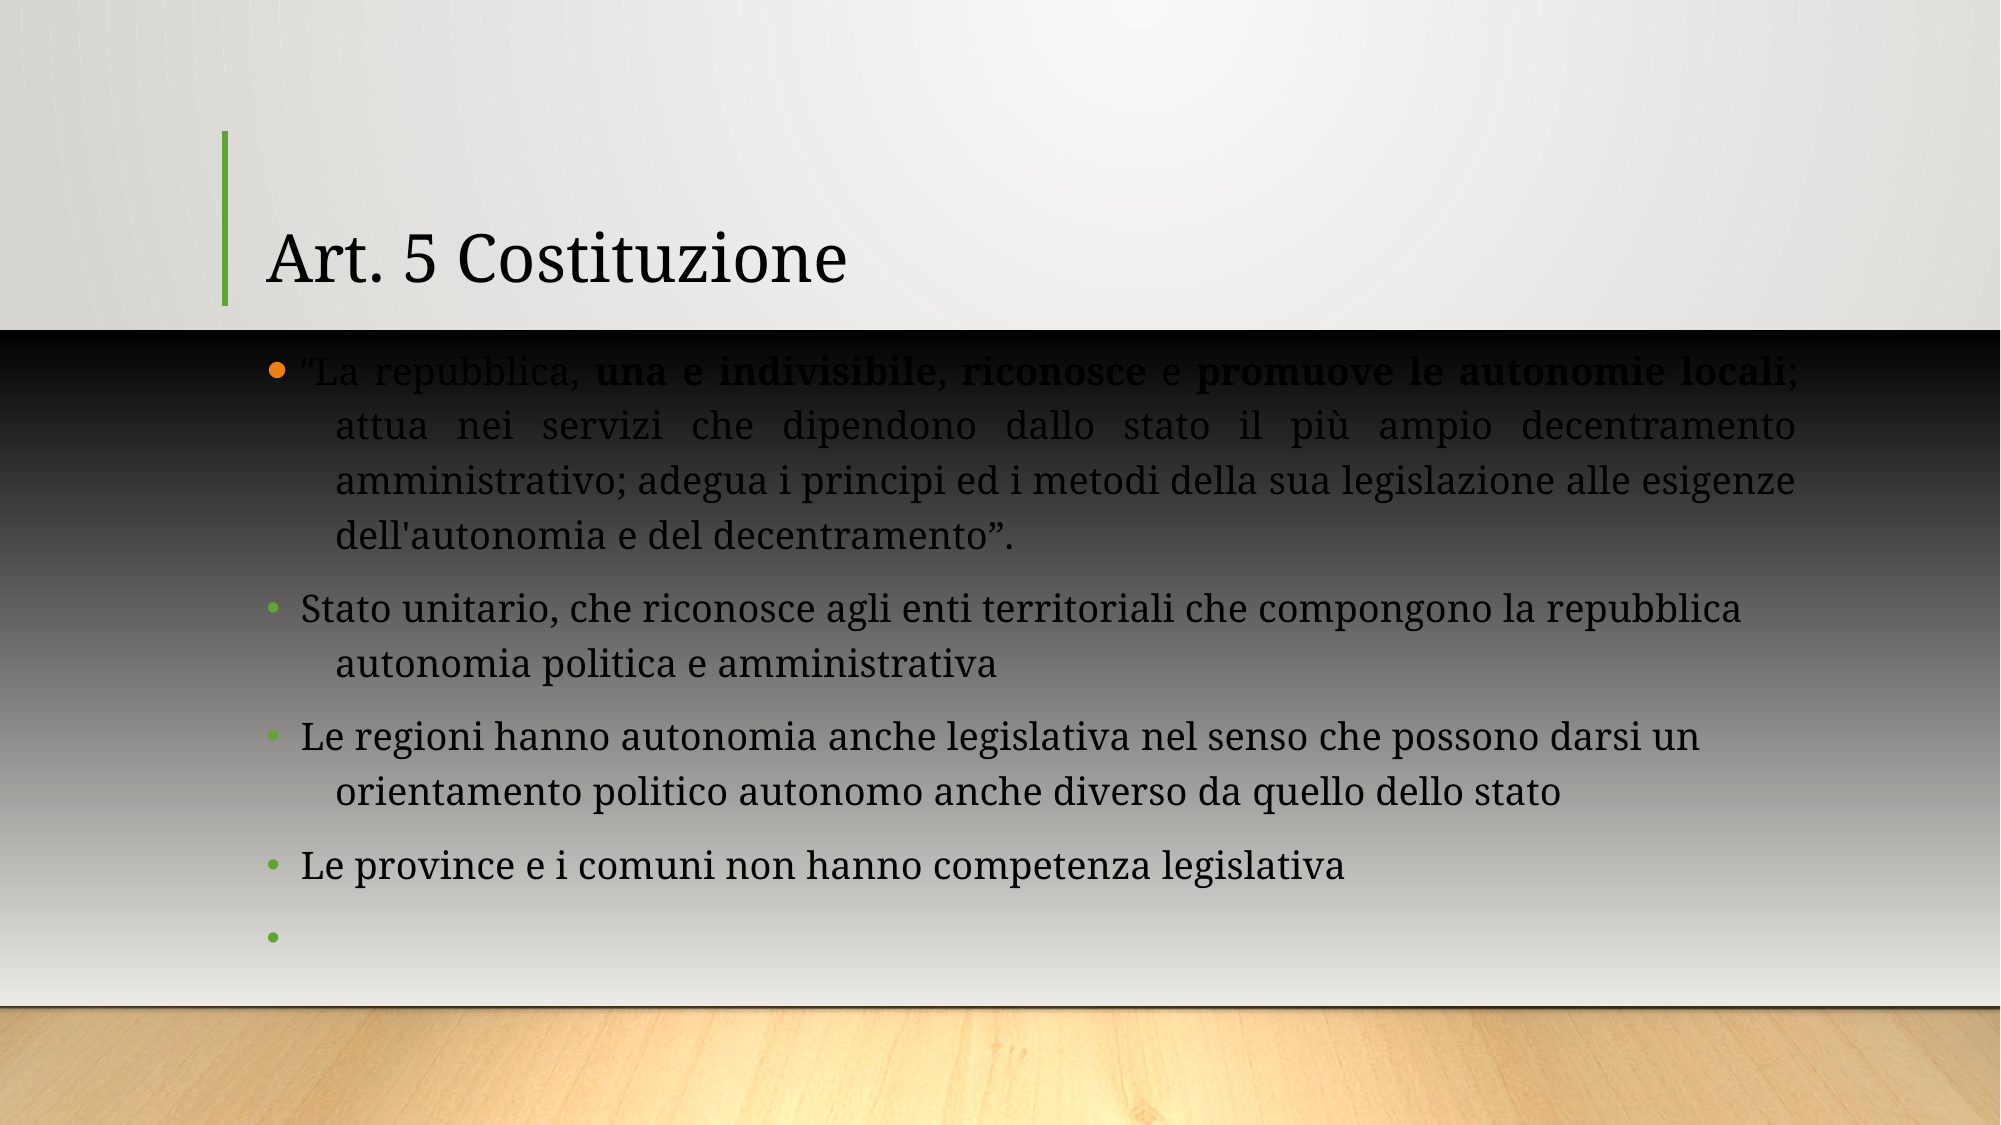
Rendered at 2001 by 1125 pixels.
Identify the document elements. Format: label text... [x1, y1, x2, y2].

title Art. 5 Costituzione [251, 131, 1814, 305]
list “La repubblica, una e indivisibile, riconosce e promuove le autonomie locali; attua nei servizi che dipendono dallo stato il più ampio decentramento amministrativo; adegua i principi ed i metodi della sua legislazione alle esigenze dell'autonomia e del decentramento”. Stato unitario, che riconosce agli enti territoriali che compongono la repubblica autonomia politica e amministrativa Le regioni hanno autonomia anche legislativa nel senso che possono darsi un orientamento politico autonomo anche diverso da quello dello stato Le province e i comuni non hanno competenza legislativa [251, 330, 1814, 897]
